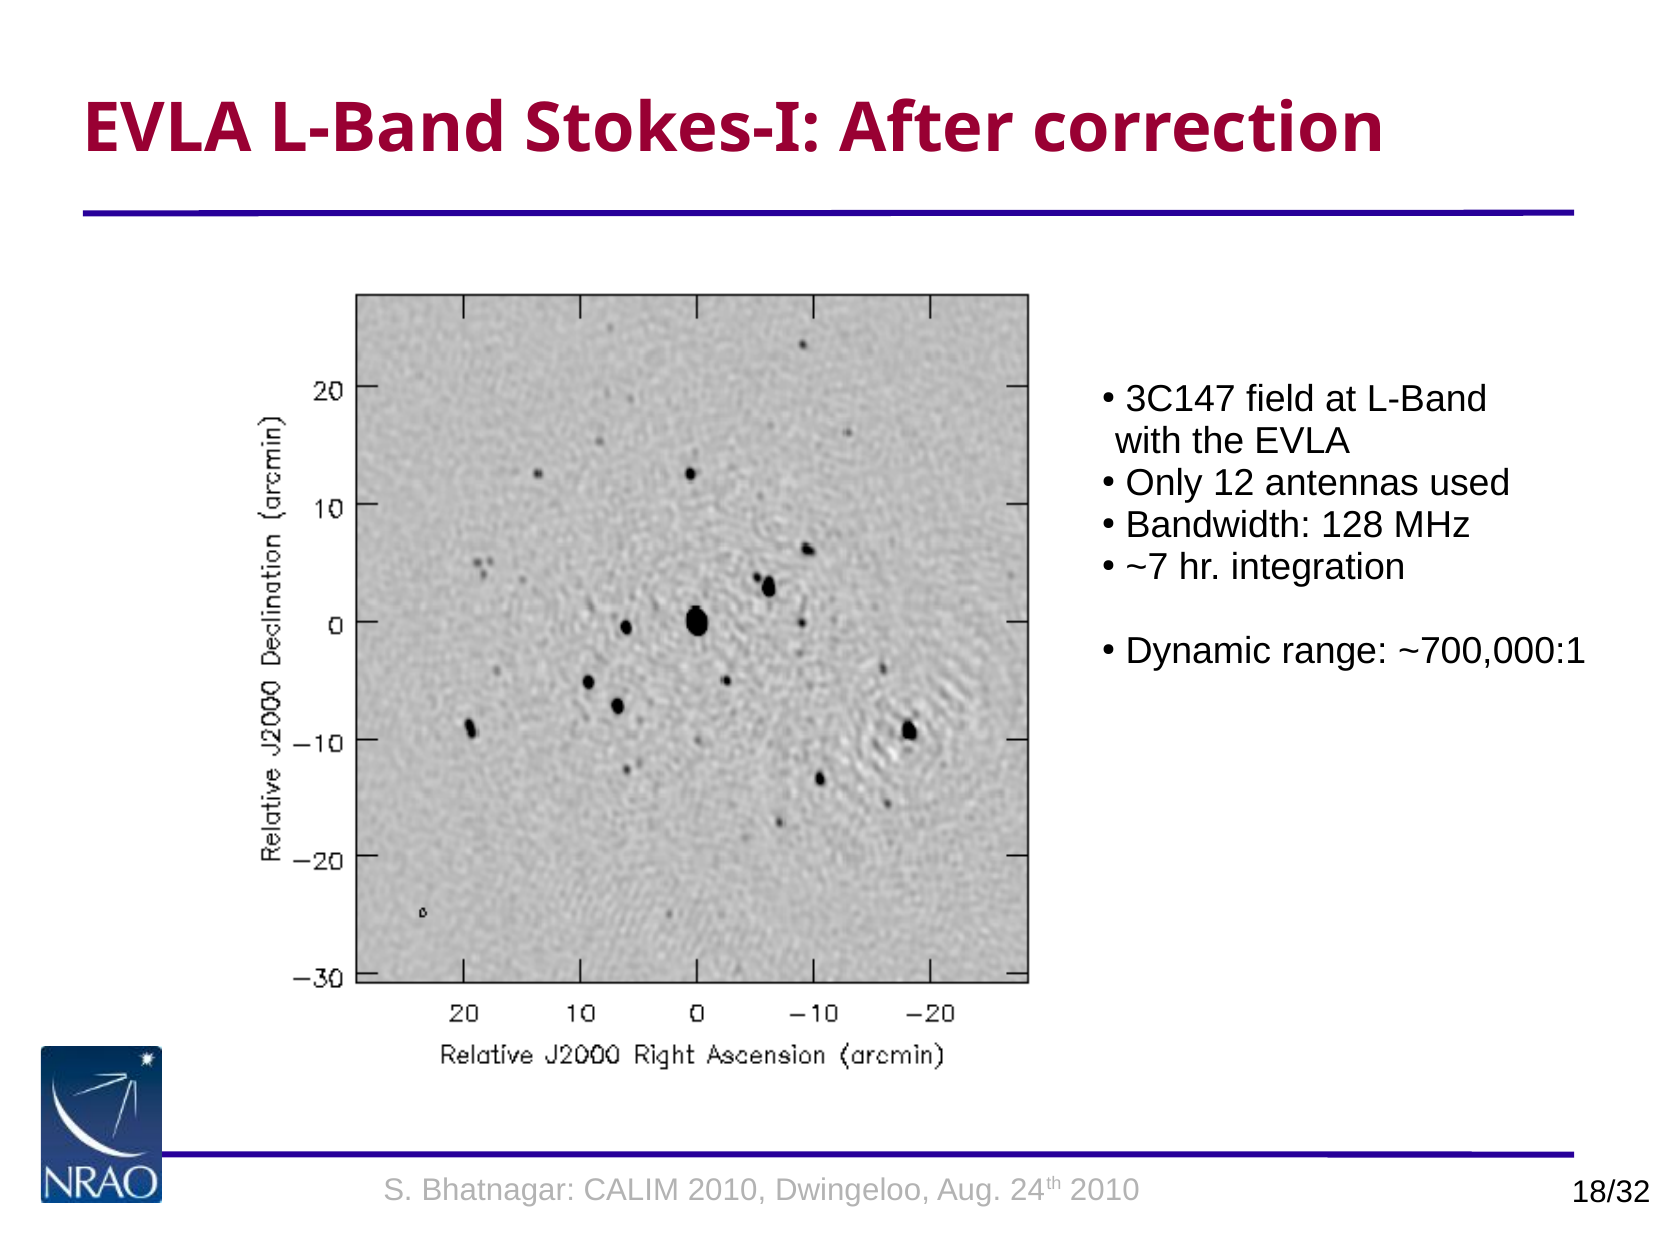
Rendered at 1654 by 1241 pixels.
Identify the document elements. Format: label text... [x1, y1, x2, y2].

text_box 3C147 field at L-Band with the EVLA Only 12 antennas used Bandwidth: 128 MHz ~7 hr. integration Dynamic range: ~700,000:1 [1087, 370, 1602, 679]
picture [0, 0, 1654, 1241]
title EVLA L-Band Stokes-I: After correction [82, 49, 1571, 202]
